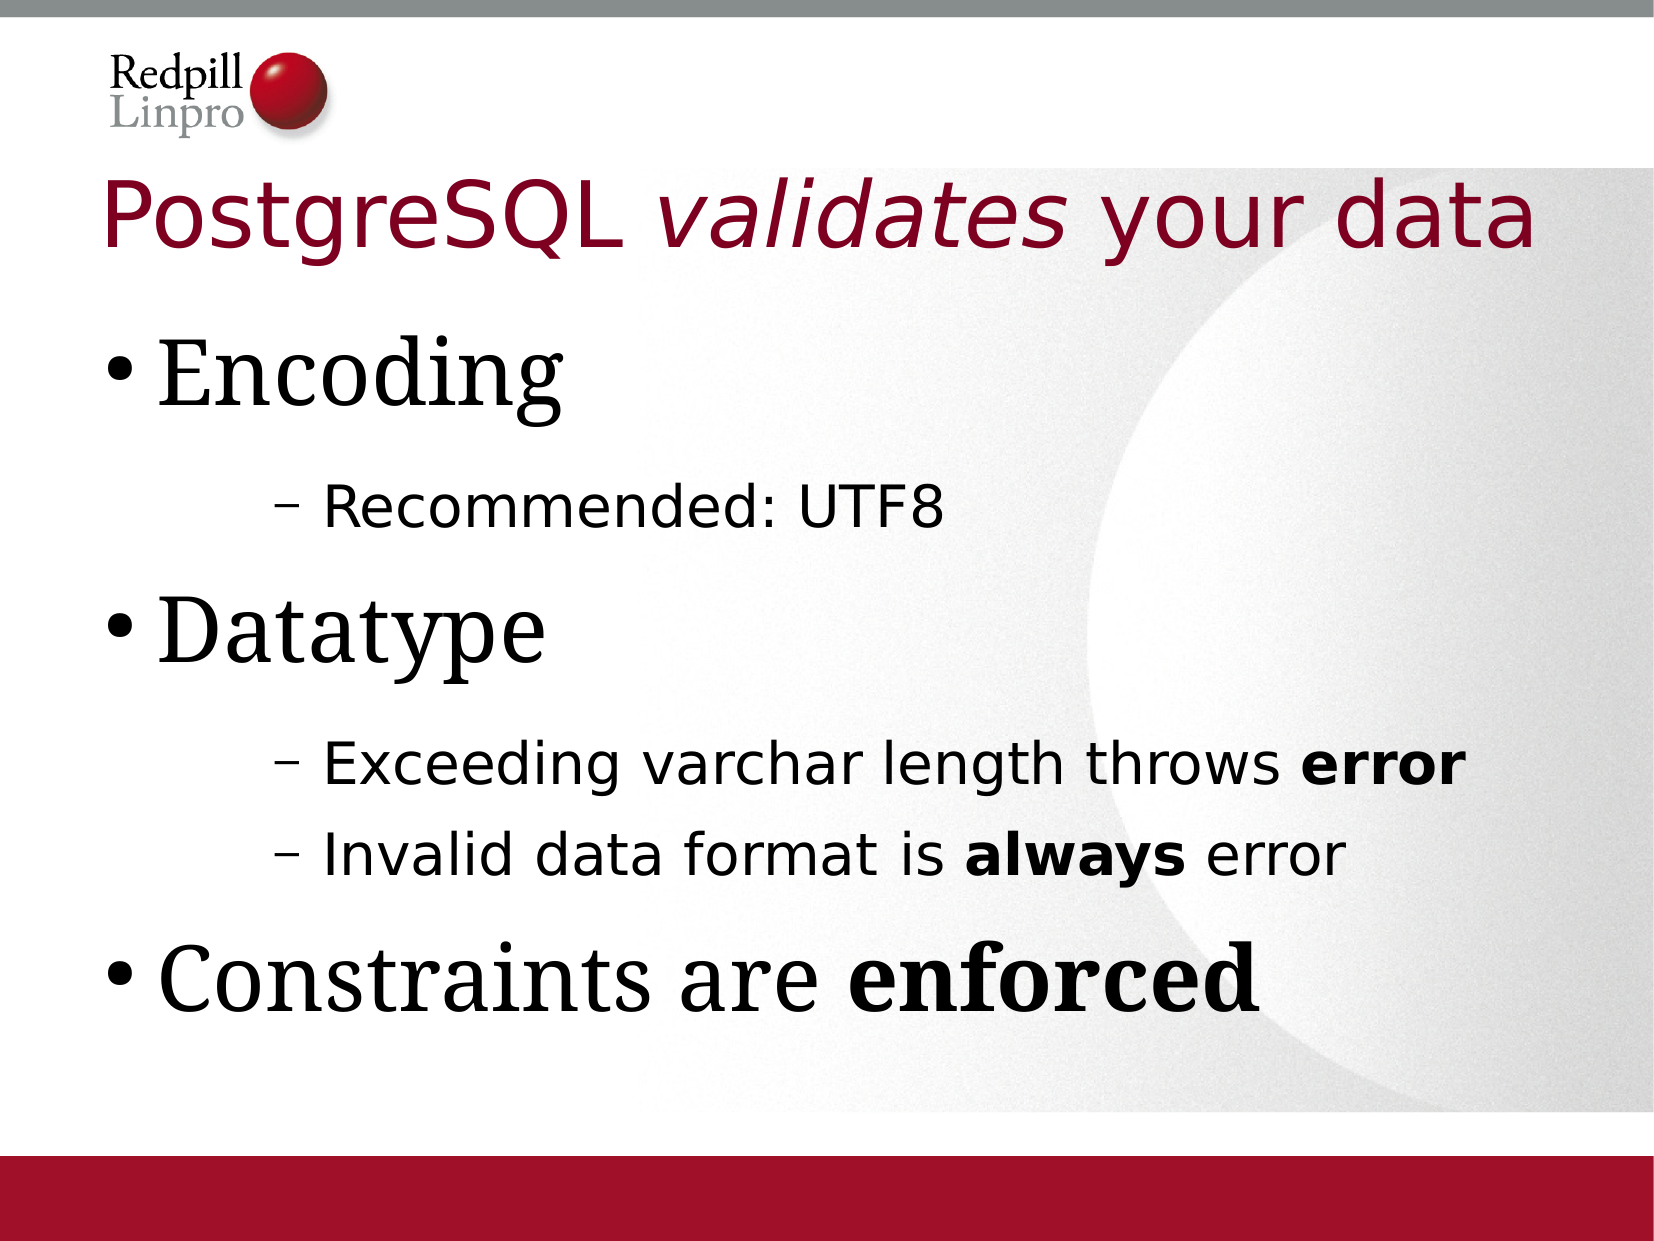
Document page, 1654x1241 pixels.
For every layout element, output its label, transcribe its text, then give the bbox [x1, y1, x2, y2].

list Encoding Recommended: UTF8 Datatype Exceeding varchar length throws error Invalid data format is always error Constraints are enforced [85, 307, 1574, 1112]
title PostgreSQL validates your data [76, 147, 1565, 285]
picture [0, 0, 1654, 1241]
